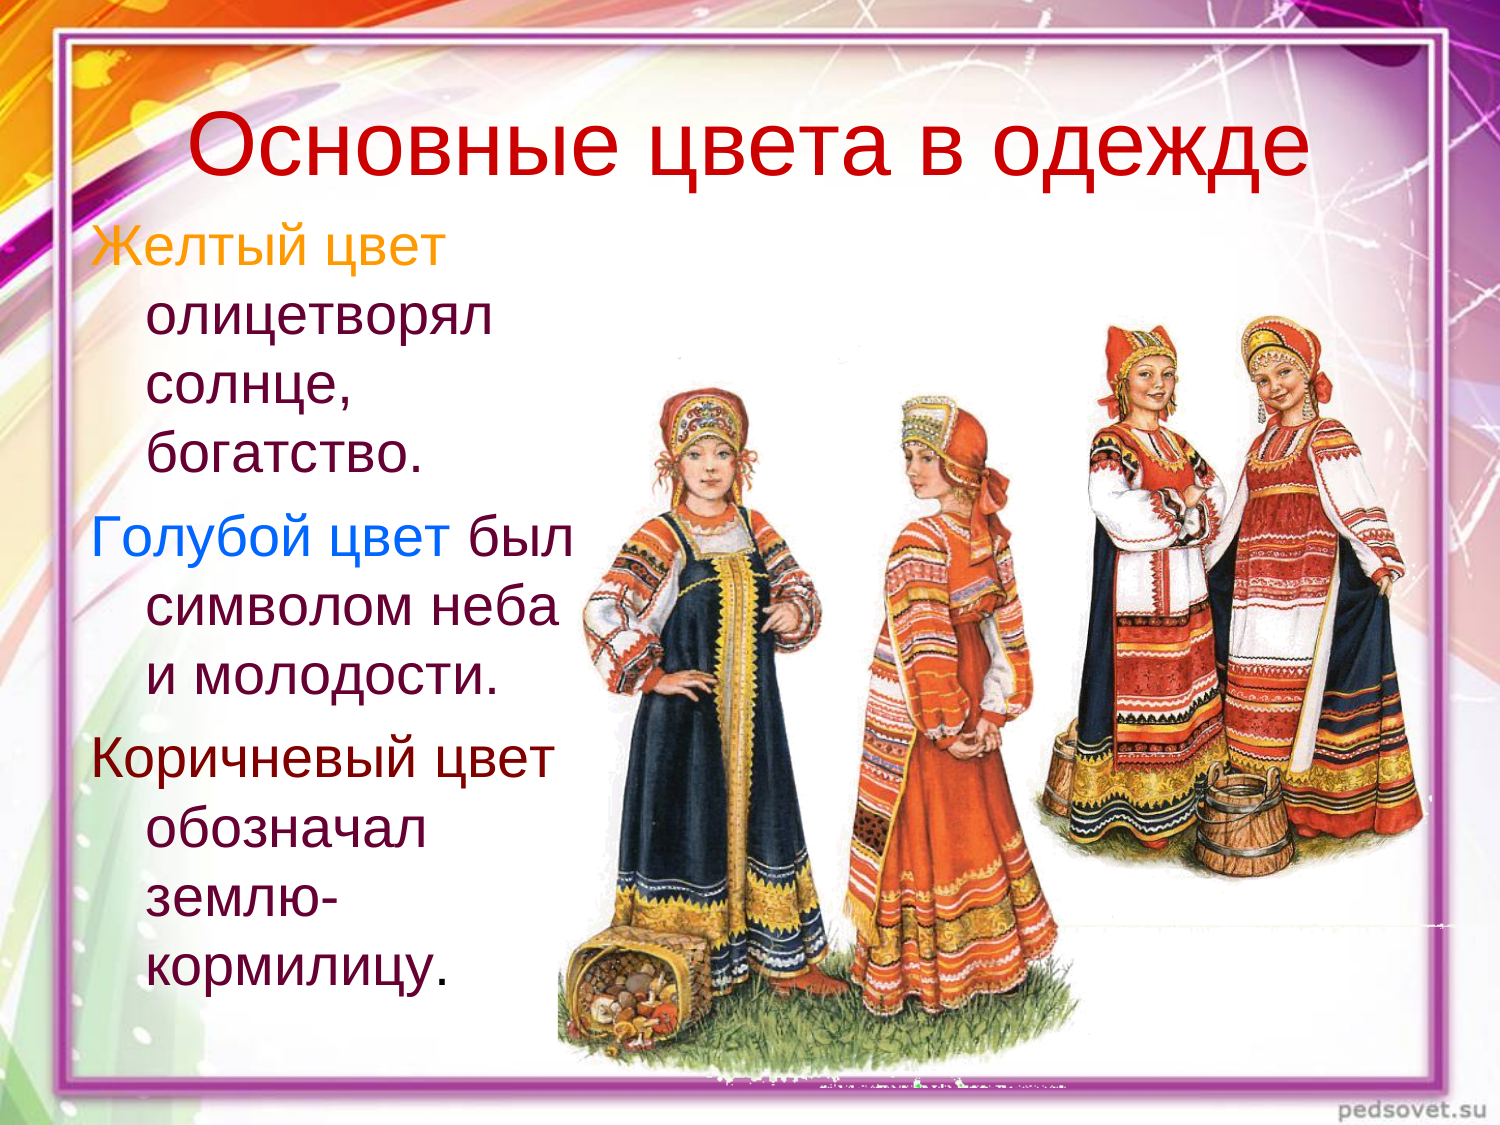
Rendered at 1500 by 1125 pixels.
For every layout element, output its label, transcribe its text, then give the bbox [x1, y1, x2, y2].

title Основные цвета в одежде [75, 45, 1426, 233]
picture [0, 0, 1500, 1125]
list Желтый цвет олицетворял солнце, богатство. Голубой цвет был символом неба и молодости. Коричневый цвет обозначал землю-кормилицу. [75, 200, 601, 1005]
